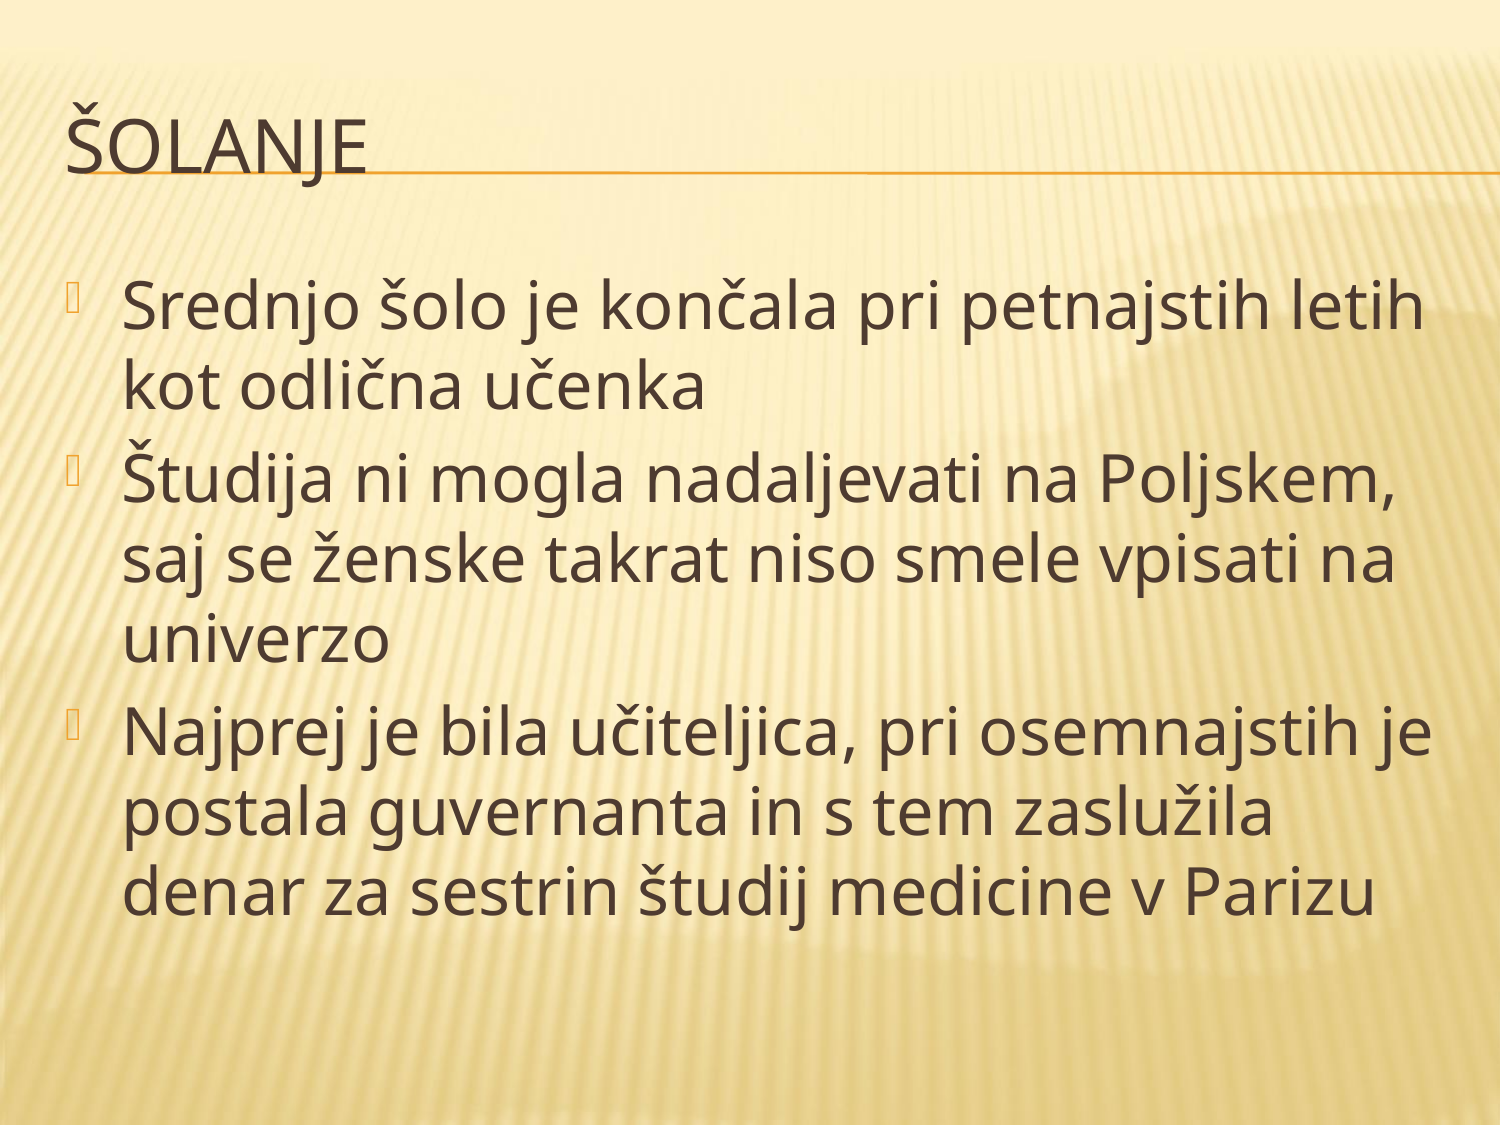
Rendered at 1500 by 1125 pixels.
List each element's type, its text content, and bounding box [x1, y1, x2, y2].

picture [0, 0, 1500, 1125]
list Srednjo šolo je končala pri petnajstih letih kot odlična učenka Študija ni mogla nadaljevati na Poljskem, saj se ženske takrat niso smele vpisati na univerzo Najprej je bila učiteljica, pri osemnajstih je postala guvernanta in s tem zaslužila denar za sestrin študij medicine v Parizu [50, 254, 1475, 998]
title ŠOLANJE [50, 75, 1475, 213]
